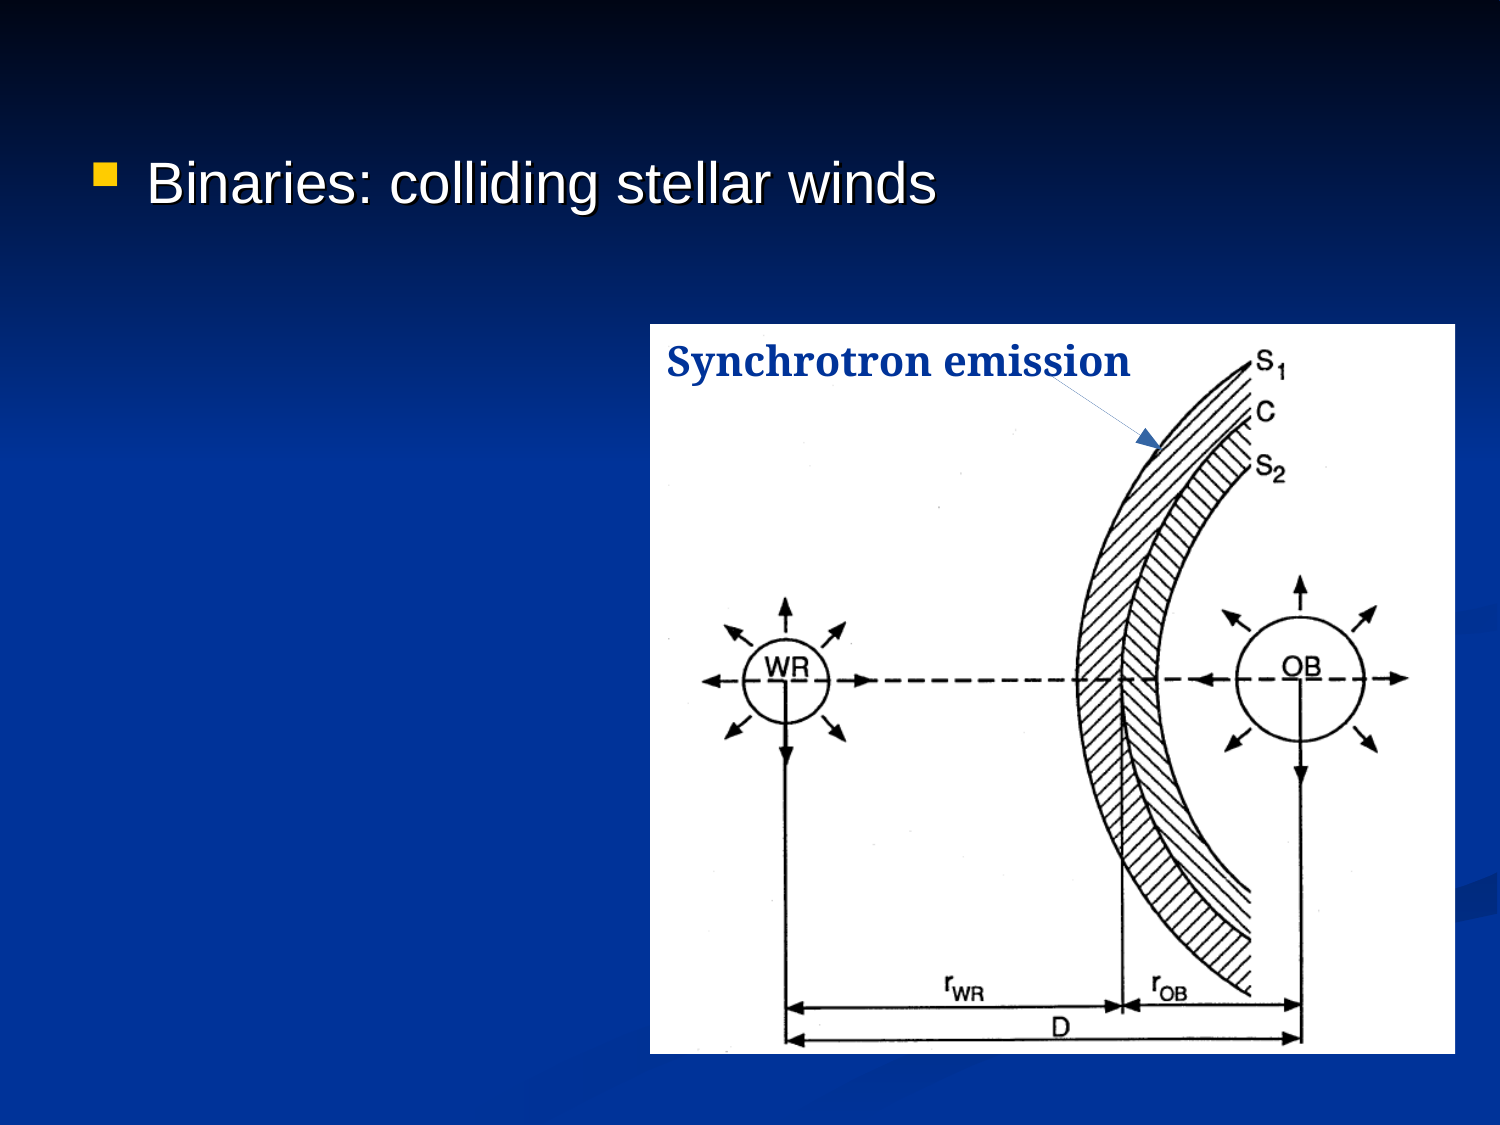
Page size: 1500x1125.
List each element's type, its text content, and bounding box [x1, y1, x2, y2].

list Binaries: colliding stellar winds [75, 137, 1426, 1005]
picture [650, 324, 1456, 1054]
text_box Synchrotron emission [652, 327, 1071, 393]
